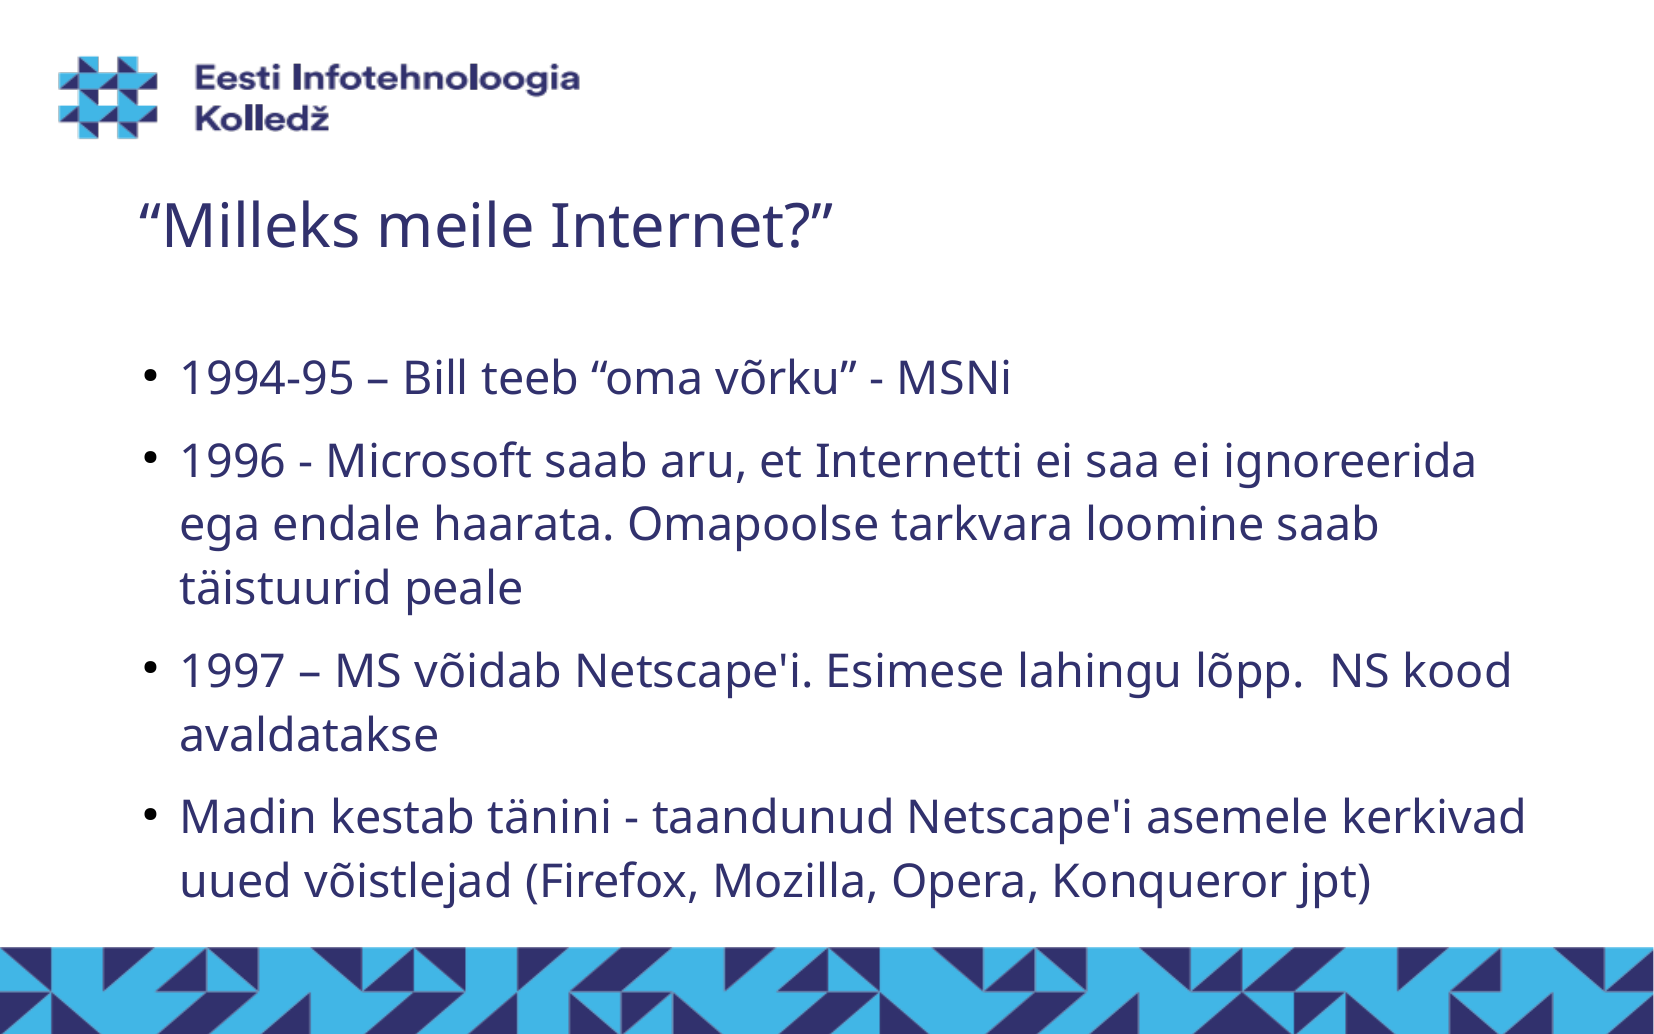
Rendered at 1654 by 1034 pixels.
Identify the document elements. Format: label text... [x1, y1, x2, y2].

title “Milleks meile Internet?” [139, 137, 1548, 310]
list 1994-95 – Bill teeb “oma võrku” - MSNi 1996 - Microsoft saab aru, et Internetti ei saa ei ignoreerida ega endale haarata. Omapoolse tarkvara loomine saab täistuurid peale 1997 – MS võidab Netscape'i. Esimese lahingu lõpp. NS kood avaldatakse Madin kestab tänini - taandunud Netscape'i asemele kerkivad uued võistlejad (Firefox, Mozilla, Opera, Konqueror jpt) [129, 344, 1548, 926]
